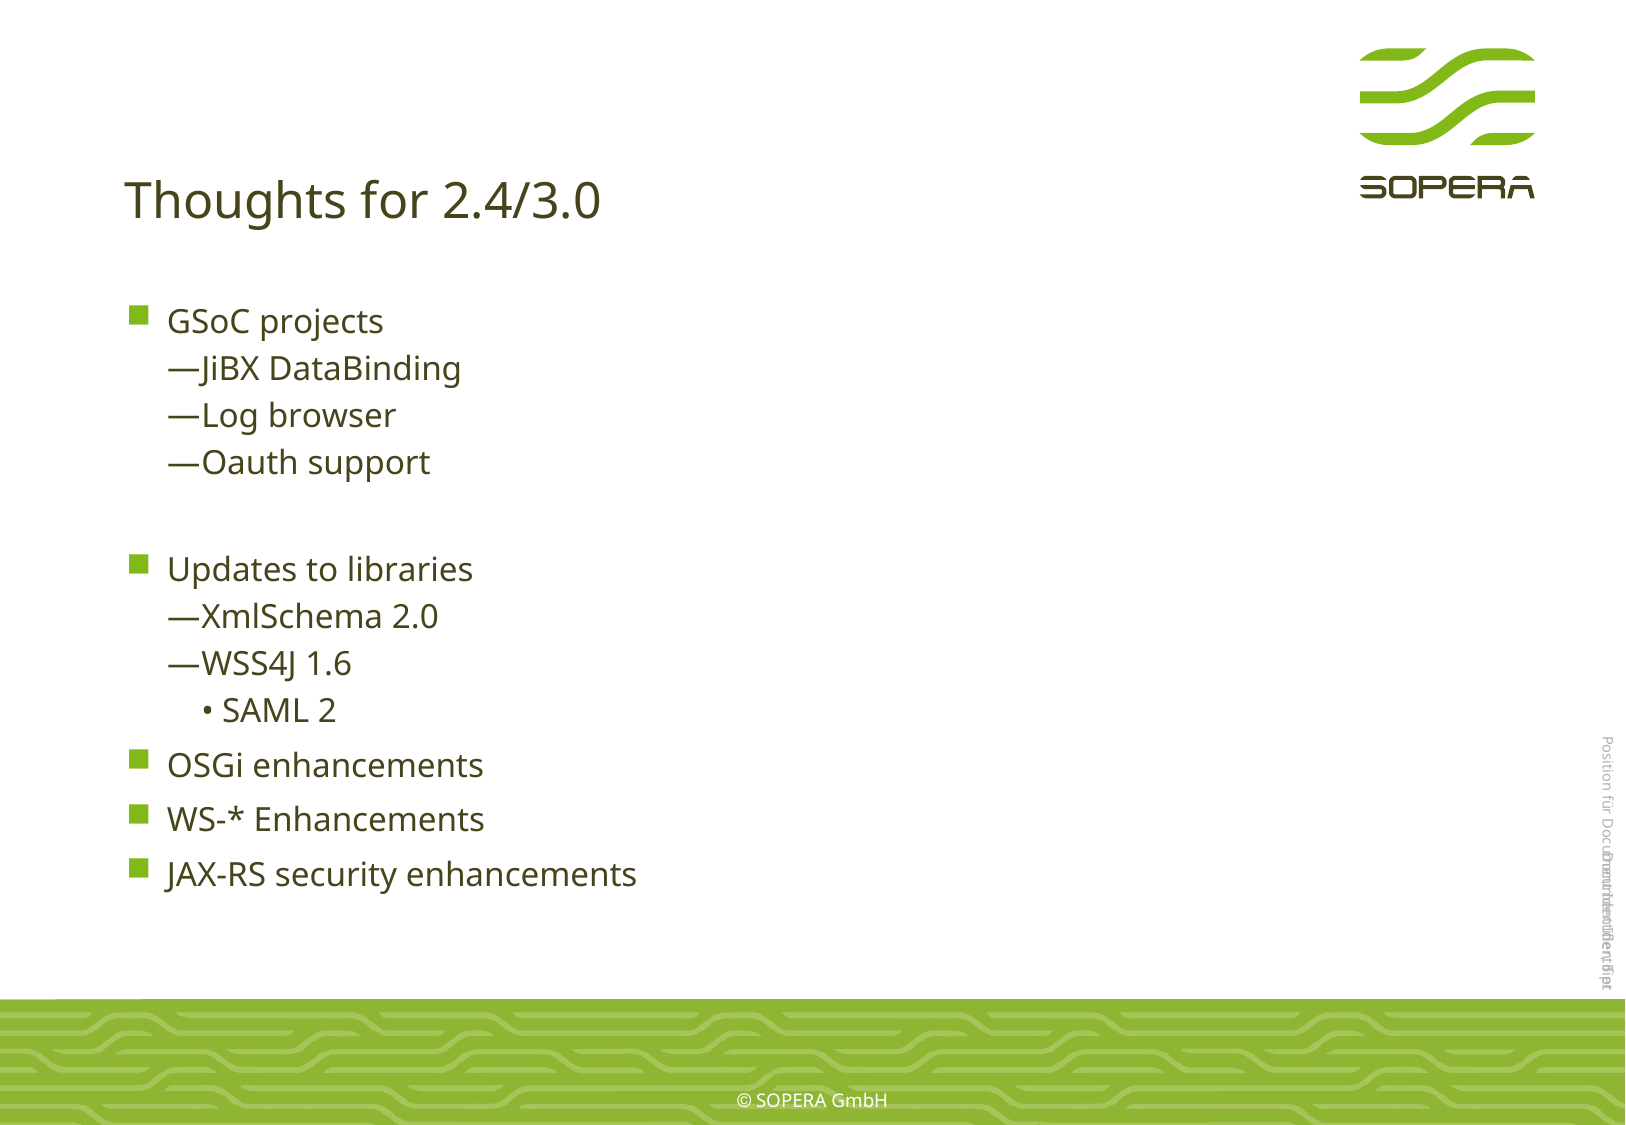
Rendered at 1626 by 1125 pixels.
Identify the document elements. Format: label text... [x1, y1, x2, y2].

list GSoC projects JiBX DataBinding Log browser Oauth support Updates to libraries XmlSchema 2.0 WSS4J 1.6 SAML 2 OSGi enhancements WS-* Enhancements JAX-RS security enhancements [126, 299, 1538, 976]
picture [0, 999, 1626, 1125]
title Thoughts for 2.4/3.0 [124, 175, 1308, 230]
